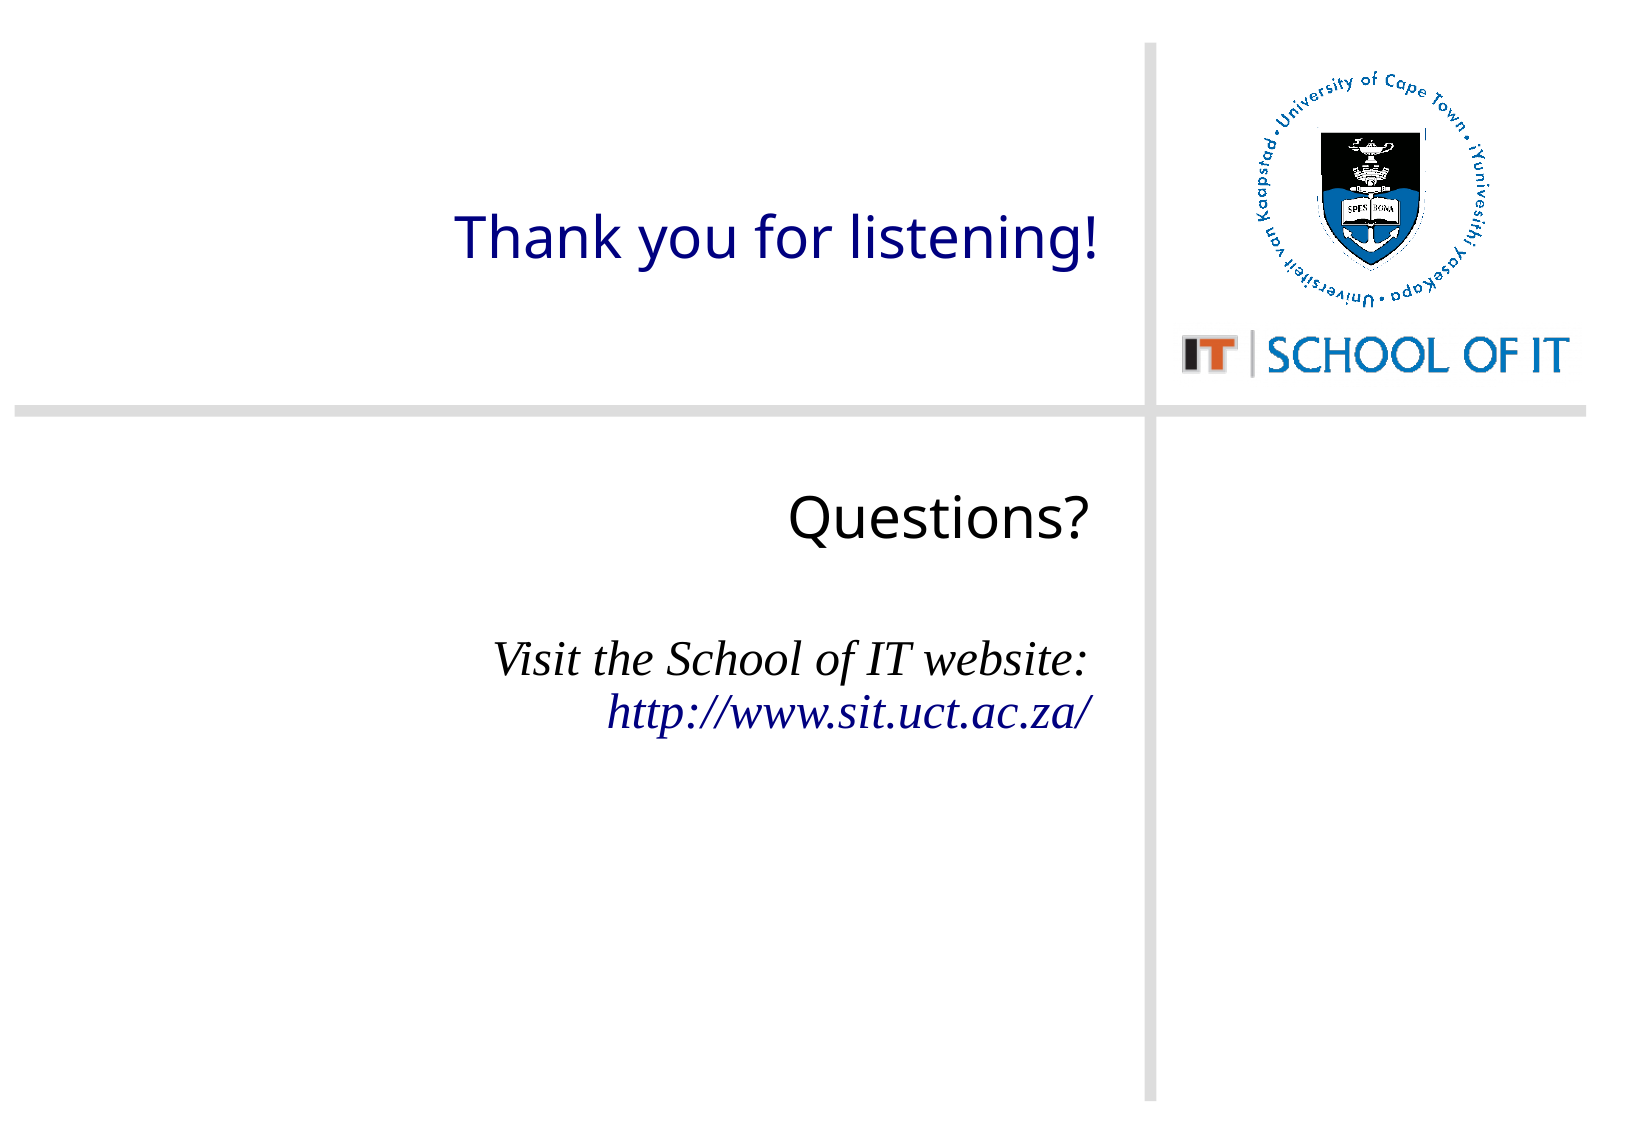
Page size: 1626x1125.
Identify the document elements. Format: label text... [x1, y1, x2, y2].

title Thank you for listening! [55, 104, 1100, 367]
picture [1173, 41, 1582, 387]
text_box Questions? Visit the School of IT website: http://www.sit.uct.ac.za/ [58, 479, 1105, 1115]
